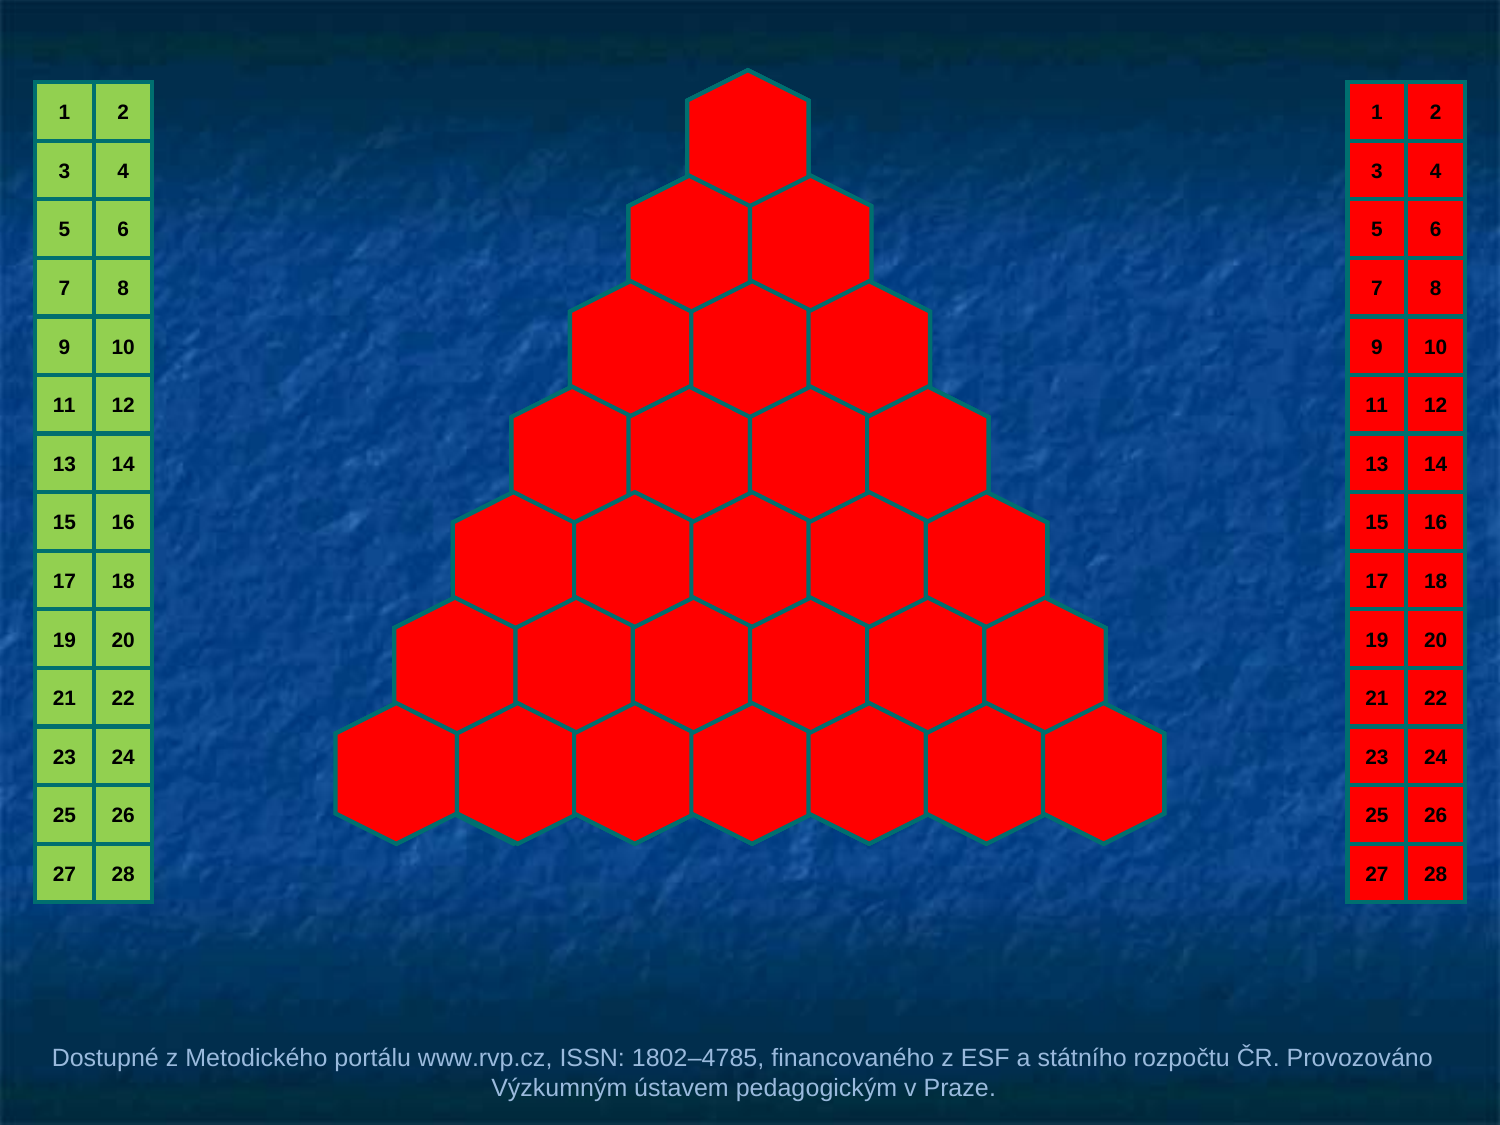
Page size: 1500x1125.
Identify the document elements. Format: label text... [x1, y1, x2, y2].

text_box 25 [1347, 786, 1406, 843]
text_box 4 [1406, 141, 1465, 200]
text_box Dostupné z Metodického portálu www.rvp.cz, ISSN: 1802–4785, financovaného z ESF a státního rozpočtu ČR. Provozováno Výzkumným ústavem pedagogickým v Praze. [35, 1041, 1454, 1102]
text_box 1 [1347, 82, 1406, 141]
picture [0, 0, 1500, 1125]
text_box 15 [1347, 493, 1406, 551]
text_box 2 [1406, 82, 1465, 141]
text_box 9 [35, 317, 93, 376]
text_box 23 [1347, 727, 1406, 786]
text_box 26 [1406, 786, 1465, 843]
text_box 13 [35, 434, 93, 493]
text_box 20 [1406, 610, 1465, 668]
text_box 16 [93, 493, 153, 551]
text_box 14 [1406, 434, 1465, 493]
text_box 24 [93, 727, 153, 786]
text_box 28 [1406, 843, 1465, 903]
text_box 27 [35, 843, 93, 903]
text_box 7 [35, 258, 93, 317]
text_box 5 [1347, 200, 1406, 258]
text_box 17 [1347, 551, 1406, 610]
text_box 26 [93, 786, 153, 843]
text_box 16 [1406, 493, 1465, 551]
text_box 3 [1347, 141, 1406, 200]
text_box 27 [1347, 843, 1406, 903]
text_box 11 [35, 376, 93, 434]
text_box 4 [93, 141, 153, 200]
text_box [335, 70, 1165, 844]
text_box 12 [93, 376, 153, 434]
text_box 6 [1406, 200, 1465, 258]
text_box 6 [93, 200, 153, 258]
text_box 9 [1347, 317, 1406, 376]
text_box 1 [35, 82, 93, 141]
text_box 10 [93, 317, 153, 376]
text_box 15 [35, 493, 93, 551]
text_box 12 [1406, 376, 1465, 434]
text_box 3 [35, 141, 93, 200]
text_box 7 [1347, 258, 1406, 317]
text_box 28 [93, 843, 153, 903]
text_box 19 [35, 610, 93, 668]
text_box 19 [1347, 610, 1406, 668]
text_box 5 [35, 200, 93, 258]
text_box 14 [93, 434, 153, 493]
text_box 18 [93, 551, 153, 610]
text_box 8 [93, 258, 153, 317]
text_box 11 [1347, 376, 1406, 434]
text_box 10 [1406, 317, 1465, 376]
text_box 22 [93, 668, 153, 727]
text_box 21 [1347, 668, 1406, 727]
text_box 18 [1406, 551, 1465, 610]
text_box 24 [1406, 727, 1465, 786]
text_box 13 [1347, 434, 1406, 493]
text_box 20 [93, 610, 153, 668]
text_box 23 [35, 727, 93, 786]
text_box 25 [35, 786, 93, 843]
text_box 17 [35, 551, 93, 610]
text_box 8 [1406, 258, 1465, 317]
text_box 21 [35, 668, 93, 727]
text_box 2 [93, 82, 153, 141]
text_box 22 [1406, 668, 1465, 727]
